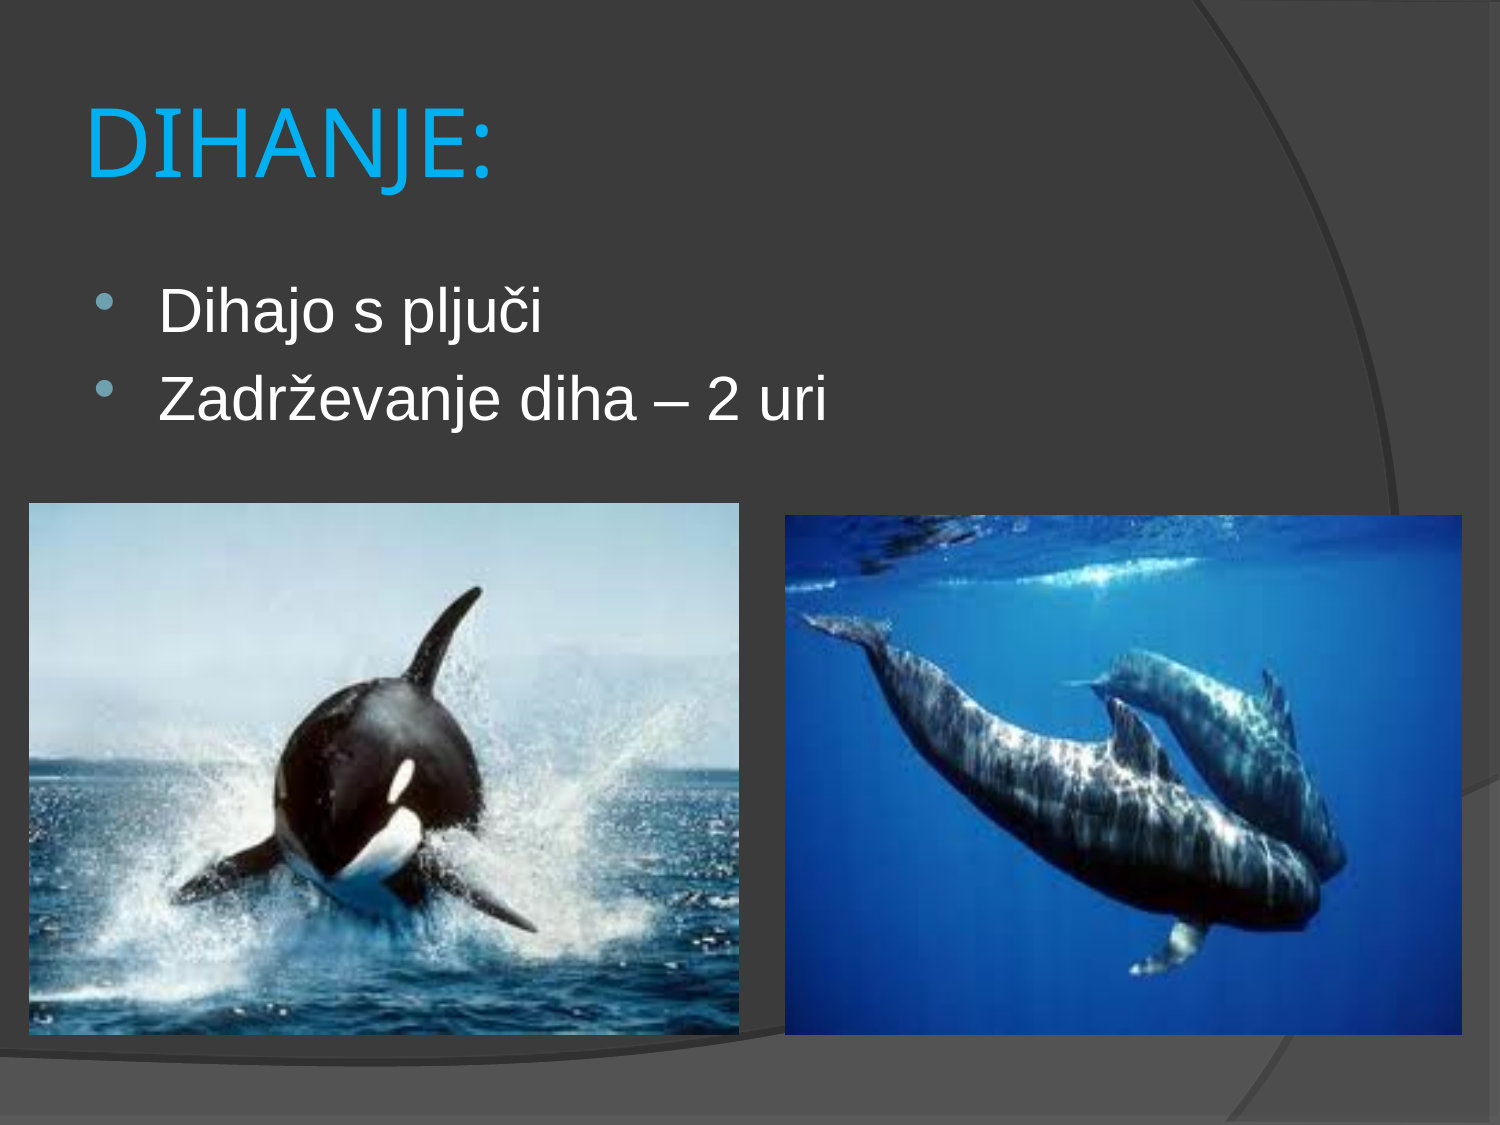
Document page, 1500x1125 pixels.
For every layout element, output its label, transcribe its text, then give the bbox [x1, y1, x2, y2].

picture [29, 503, 739, 1035]
title DIHANJE: [75, 45, 1300, 233]
list Dihajo s pljuči Zadrževanje diha – 2 uri [75, 262, 1300, 1005]
picture [785, 515, 1462, 1035]
